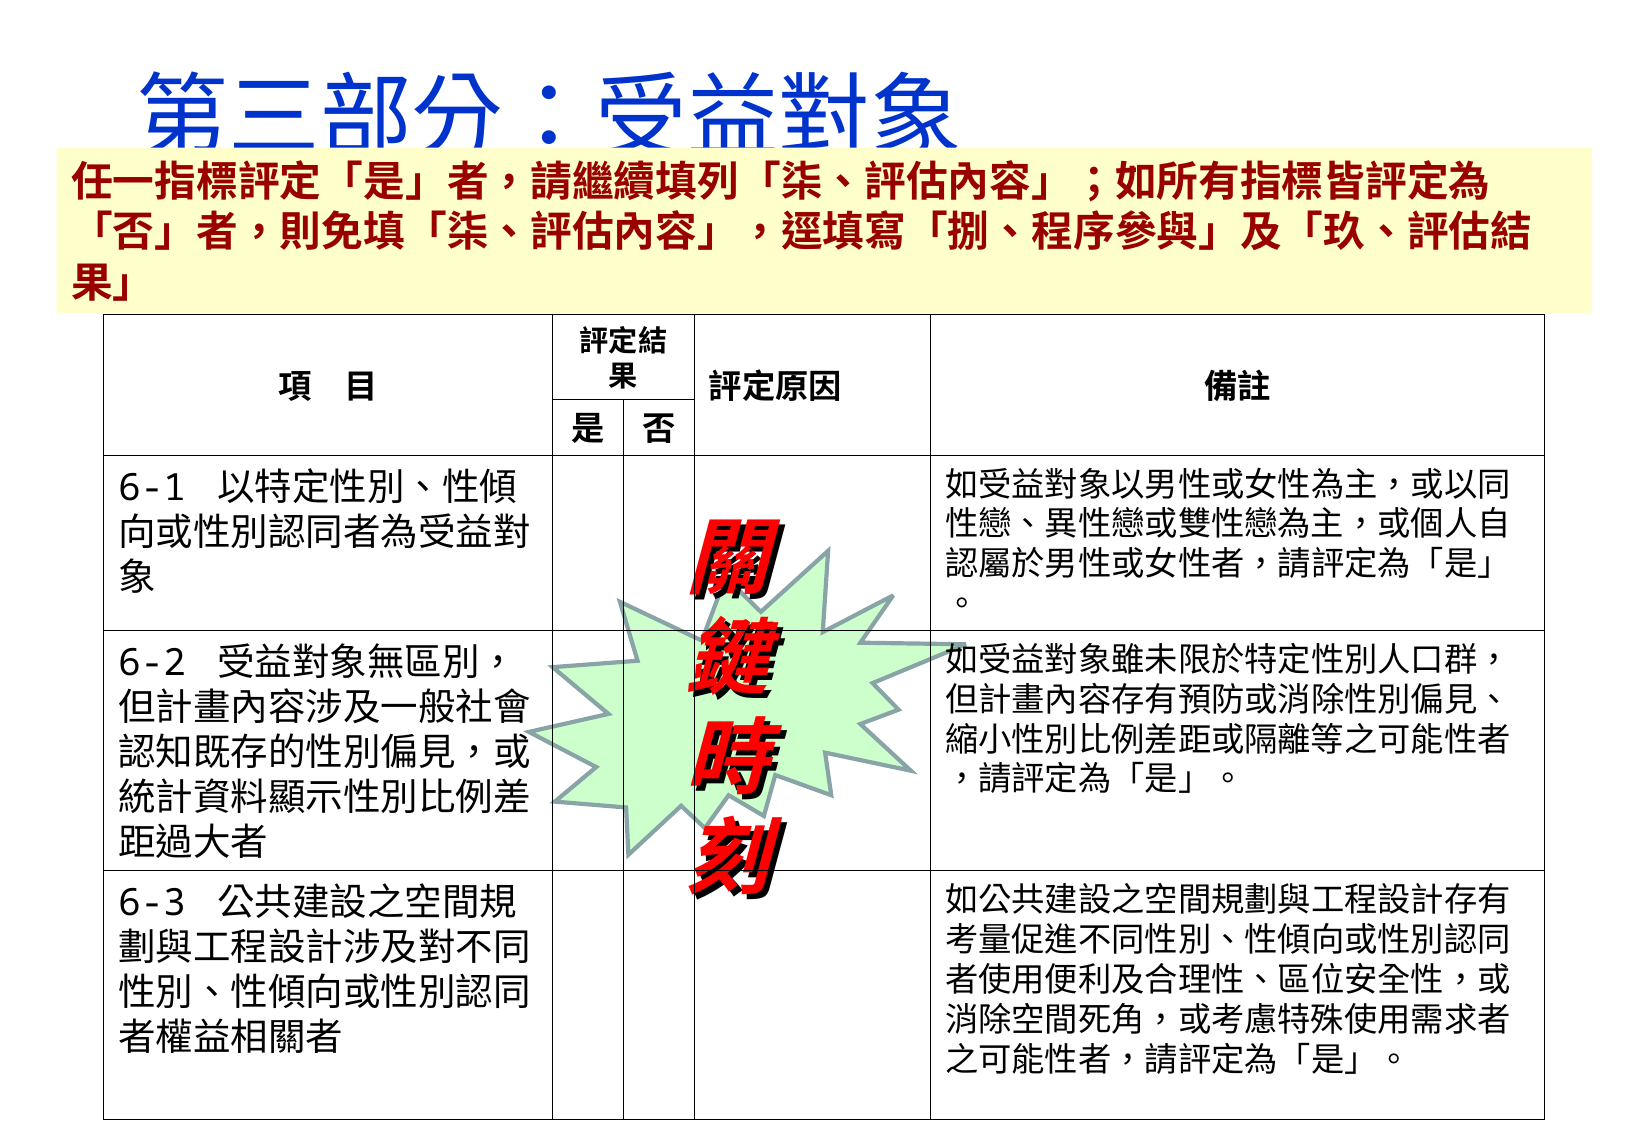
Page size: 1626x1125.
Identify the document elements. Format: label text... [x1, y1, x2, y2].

table_cell [553, 631, 623, 870]
table_cell [695, 631, 930, 870]
table_cell [553, 871, 623, 1119]
table_cell 6-1 以特定性別、性傾向或性別認同者為受益對象 [104, 456, 552, 630]
table_cell [553, 456, 623, 630]
table_header 備註 [931, 315, 1544, 455]
title 第三部分：受益對象 [121, 37, 1504, 147]
table_cell 否 [624, 400, 694, 455]
table_cell [695, 456, 930, 630]
table_cell [695, 871, 930, 1119]
table_cell 是 [553, 400, 623, 455]
table_cell 6-3 公共建設之空間規劃與工程設計涉及對不同性別、性傾向或性別認同者權益相關者 [104, 871, 552, 1119]
table_header 評定結果 [553, 315, 694, 399]
table_cell 如受益對象以男性或女性為主，或以同性戀、異性戀或雙性戀為主，或個人自認屬於男性或女性者，請評定為「是」。 [931, 456, 1544, 630]
table_header 項 目 [104, 315, 552, 455]
table_header 評定原因 [695, 315, 930, 455]
table_cell 6-2 受益對象無區別，但計畫內容涉及一般社會認知既存的性別偏見，或統計資料顯示性別比例差距過大者 [104, 631, 552, 870]
text_box 任一指標評定「是」者，請繼續填列「柒、評估內容」；如所有指標皆評定為「否」者，則免填「柒、評估內容」，逕填寫「捌、程序參與」及「玖、評估結果」 [56, 147, 1593, 313]
table_cell [624, 871, 694, 1119]
table_cell 如受益對象雖未限於特定性別人口群，但計畫內容存有預防或消除性別偏見、縮小性別比例差距或隔離等之可能性者，請評定為「是」。 [931, 631, 1544, 870]
table_cell 如公共建設之空間規劃與工程設計存有考量促進不同性別、性傾向或性別認同者使用便利及合理性、區位安全性，或消除空間死角，或考慮特殊使用需求者之可能性者，請評定為「是」。 [931, 871, 1544, 1119]
table_cell [624, 456, 694, 630]
table_cell [624, 631, 694, 870]
